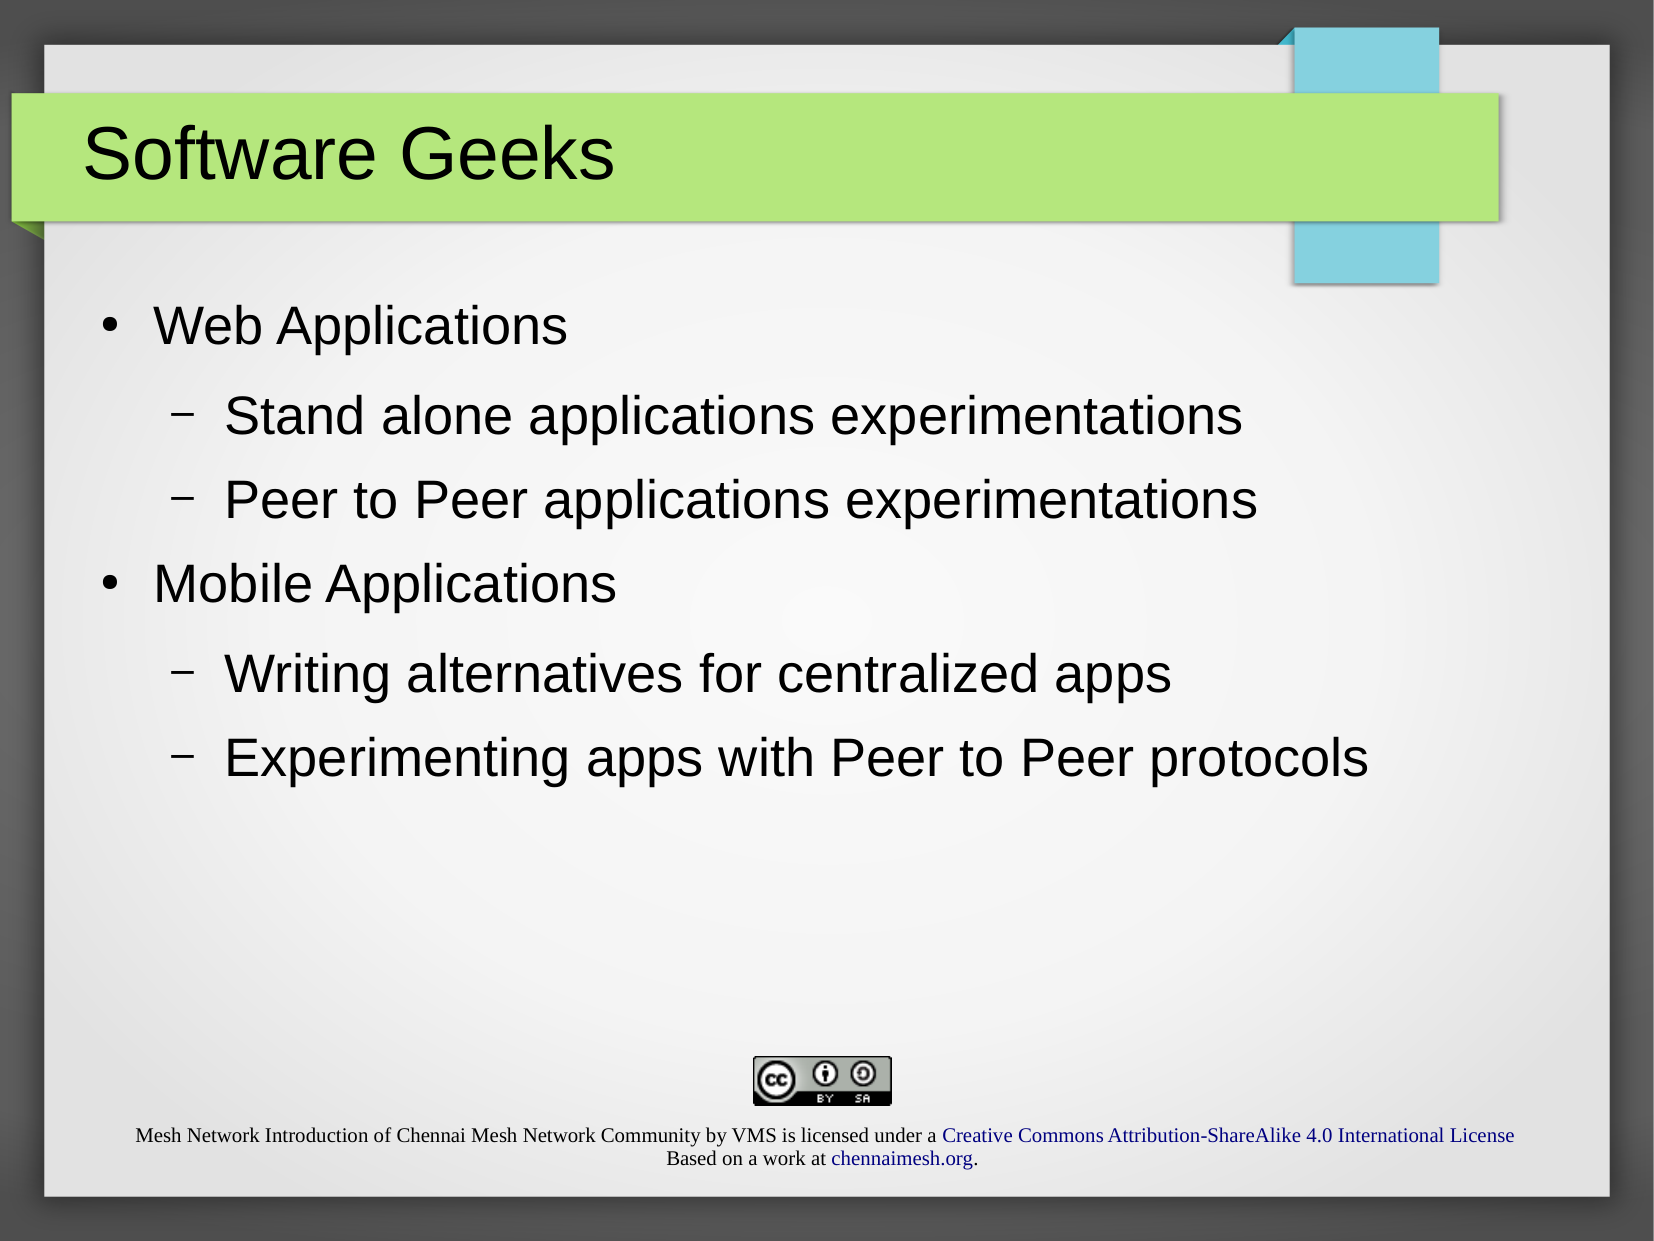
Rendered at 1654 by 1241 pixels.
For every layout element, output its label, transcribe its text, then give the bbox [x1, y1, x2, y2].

title Software Geeks [82, 94, 1264, 213]
list Web Applications Stand alone applications experimentations Peer to Peer applications experimentations Mobile Applications Writing alternatives for centralized apps Experimenting apps with Peer to Peer protocols [82, 295, 1571, 1015]
picture [0, 0, 1654, 1241]
